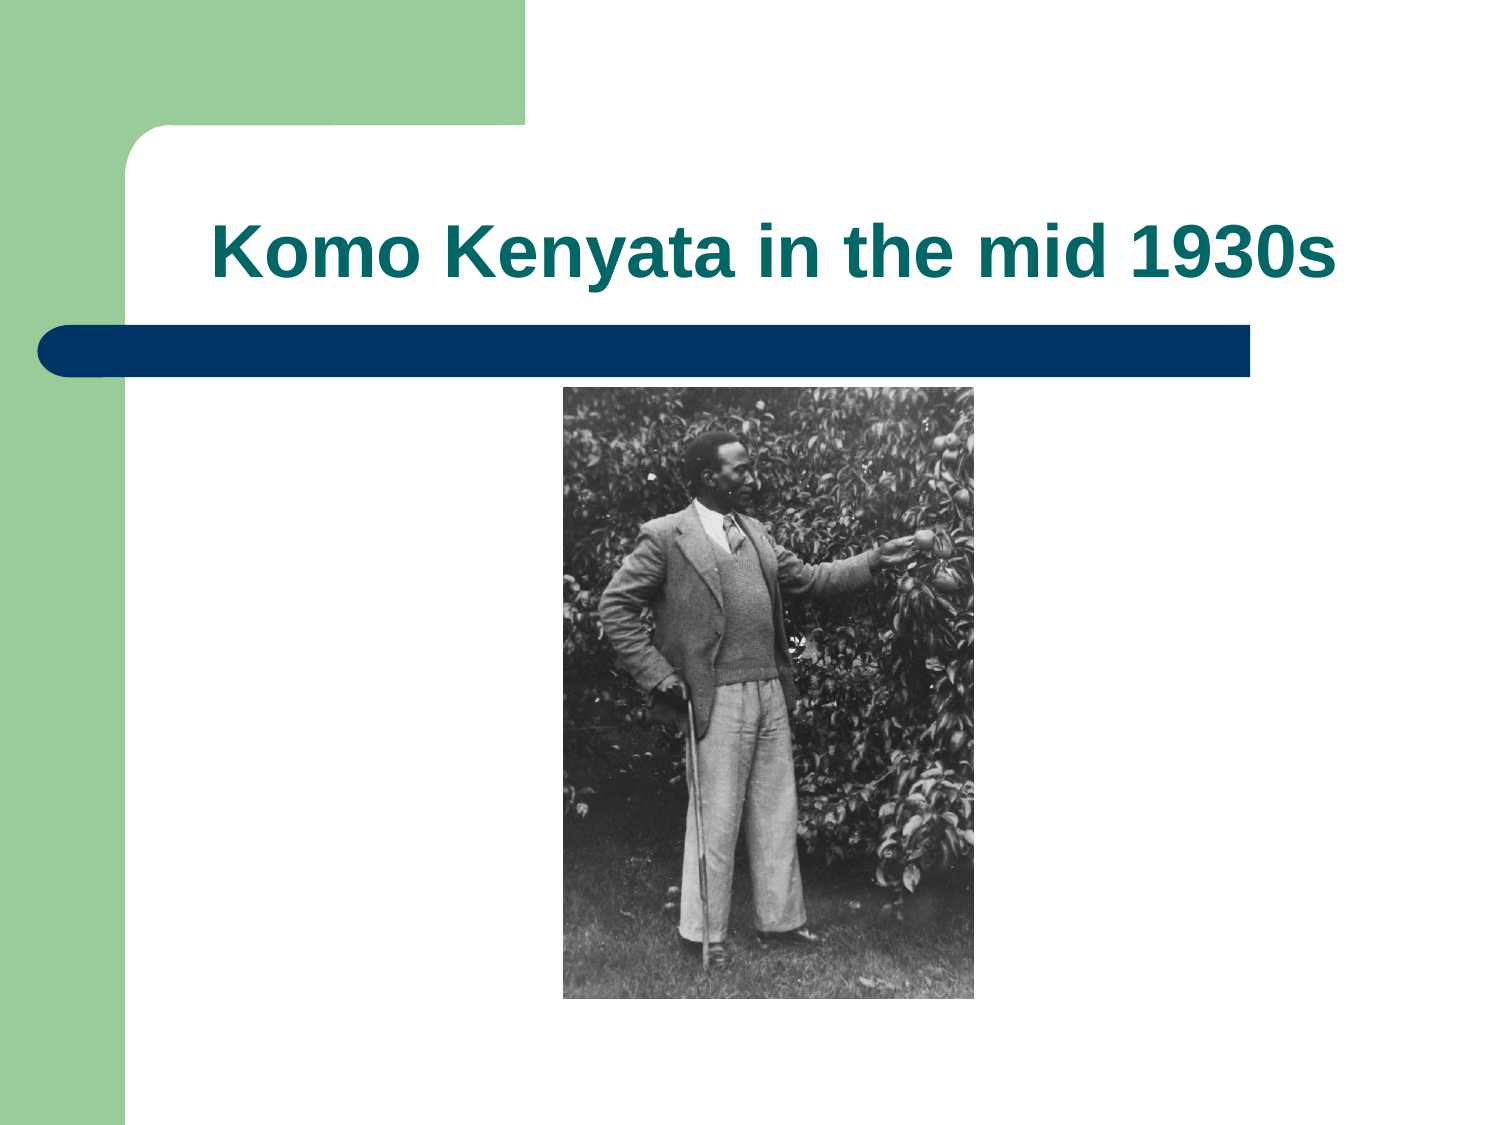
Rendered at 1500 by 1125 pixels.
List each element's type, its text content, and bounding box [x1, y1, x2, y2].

title Komo Kenyata in the mid 1930s [136, 136, 1414, 301]
text_box [563, 387, 974, 999]
